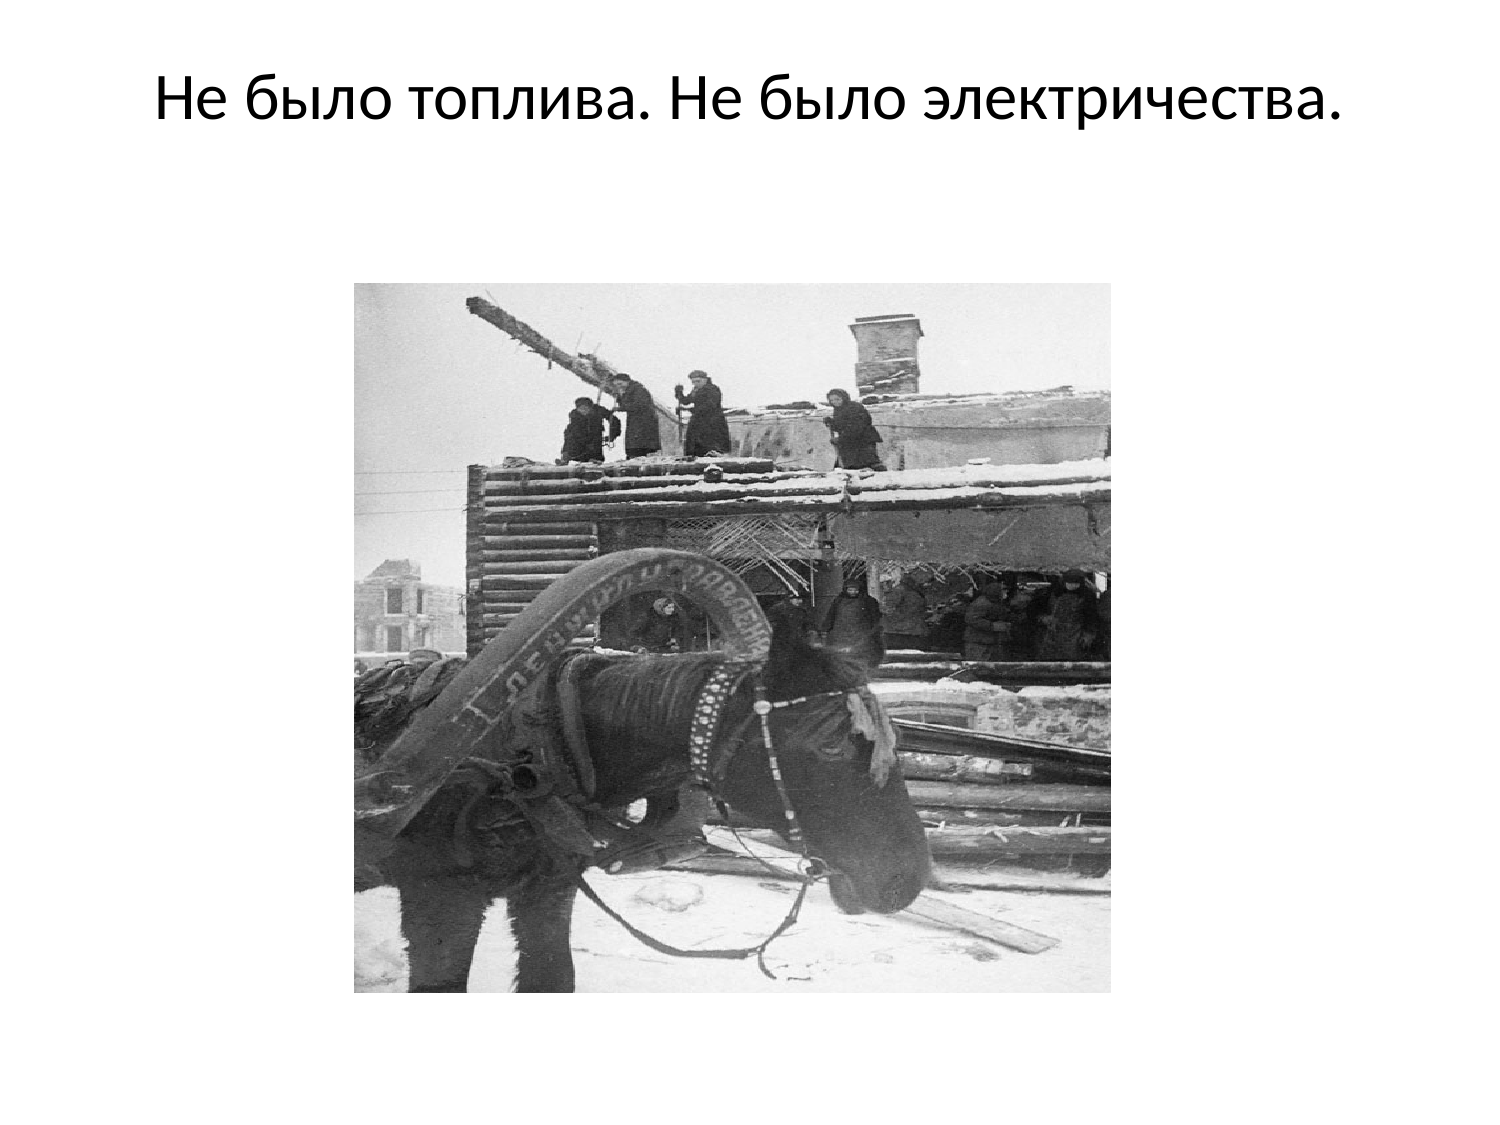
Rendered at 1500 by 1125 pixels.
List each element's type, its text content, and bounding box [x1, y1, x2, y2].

title Не было топлива. Не было электричества. [75, 45, 1425, 233]
picture [354, 283, 1111, 993]
